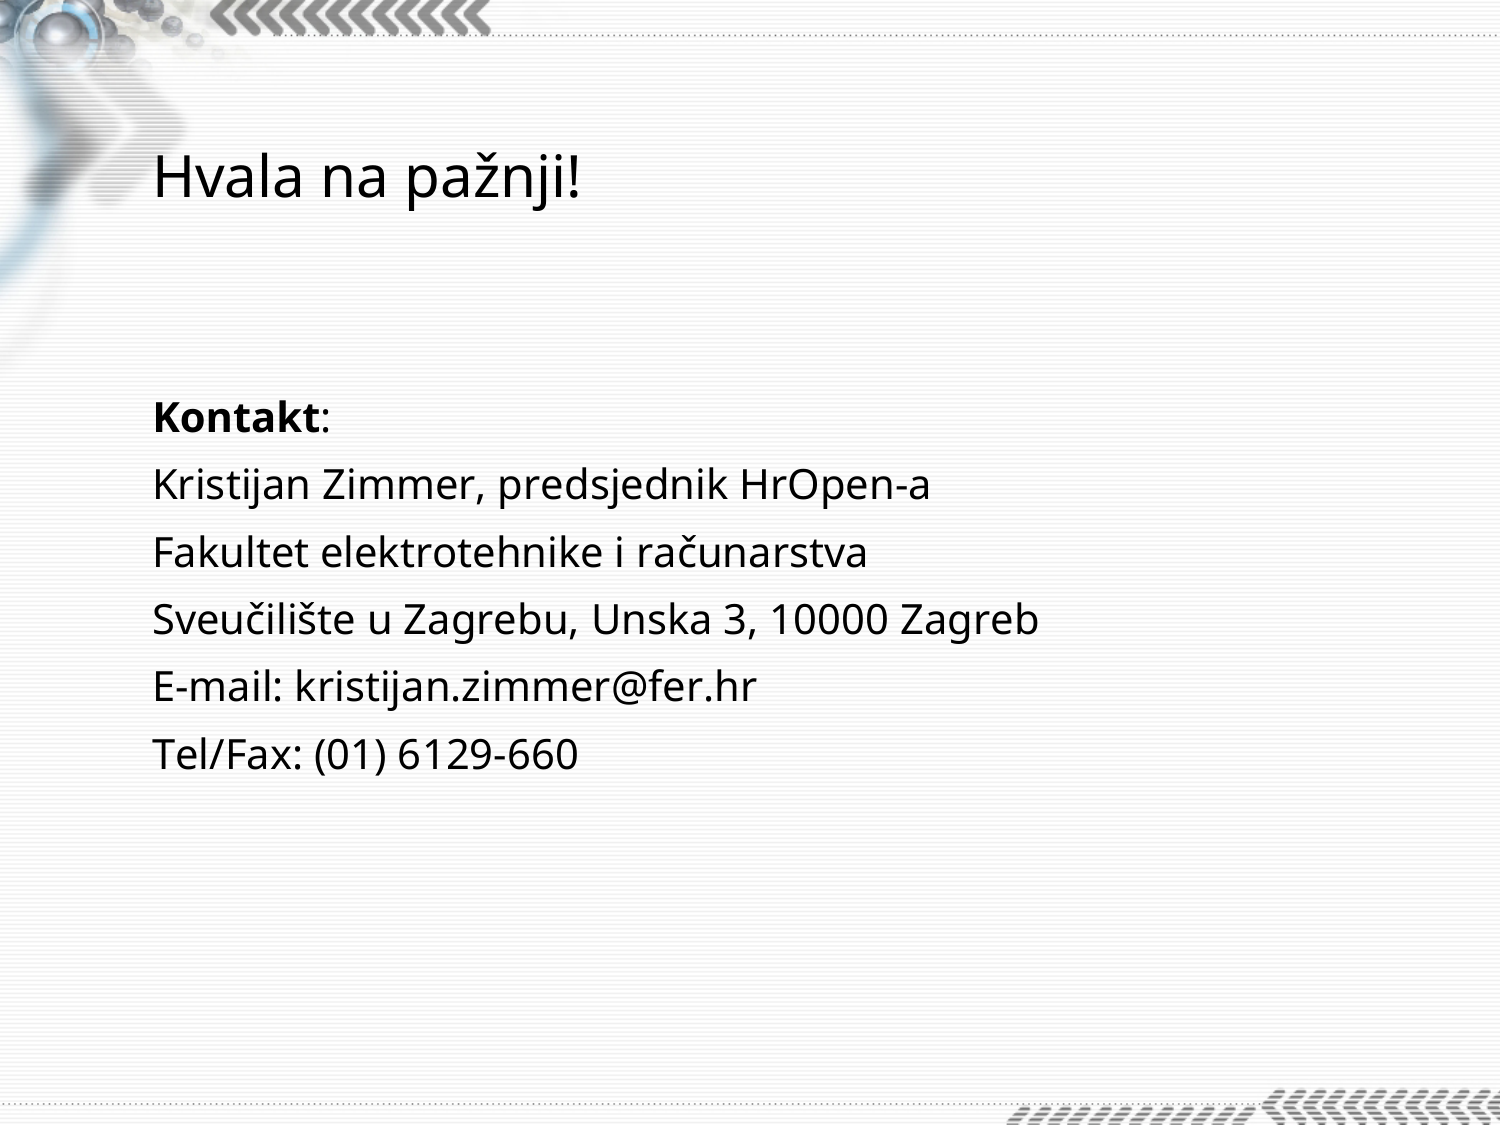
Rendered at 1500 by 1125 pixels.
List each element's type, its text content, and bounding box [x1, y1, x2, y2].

picture [0, 0, 1500, 1125]
list Kontakt: Kristijan Zimmer, predsjednik HrOpen-a Fakultet elektrotehnike i računarstva Sveučilište u Zagrebu, Unska 3, 10000 Zagreb E-mail: kristijan.zimmer@fer.hr Tel/Fax: (01) 6129-660 [137, 312, 1426, 1013]
title Hvala na pažnji! [137, 99, 925, 223]
